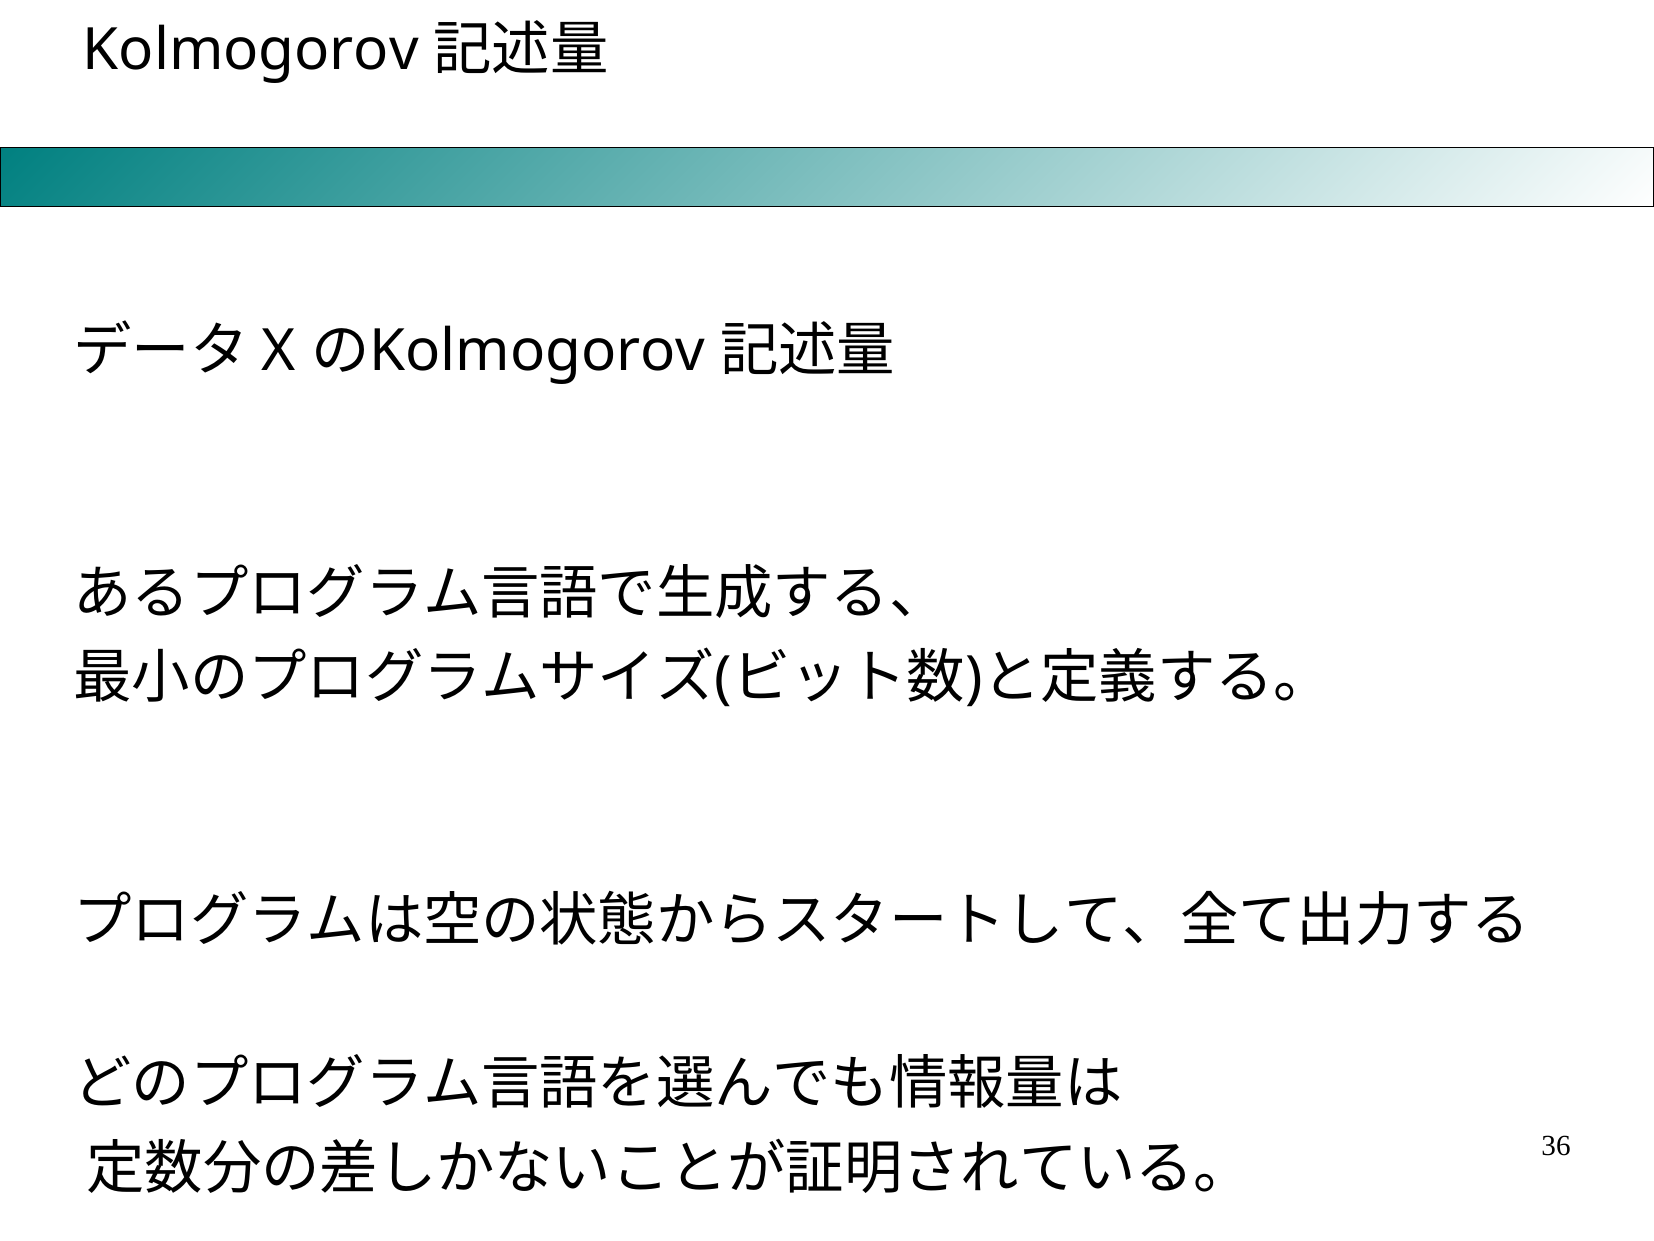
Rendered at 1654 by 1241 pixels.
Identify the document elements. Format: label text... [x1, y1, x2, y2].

title Kolmogorov 記述量 [82, 26, 1571, 171]
text_box データ X のKolmogorov 記述量 あるプログラム言語で生成する、 最小のプログラムサイズ(ビット数)と定義する。 プログラムは空の状態からスタートして、全て出力する どのプログラム言語を選んでも情報量は 定数分の差しかないことが証明されている。 [59, 295, 1618, 1127]
